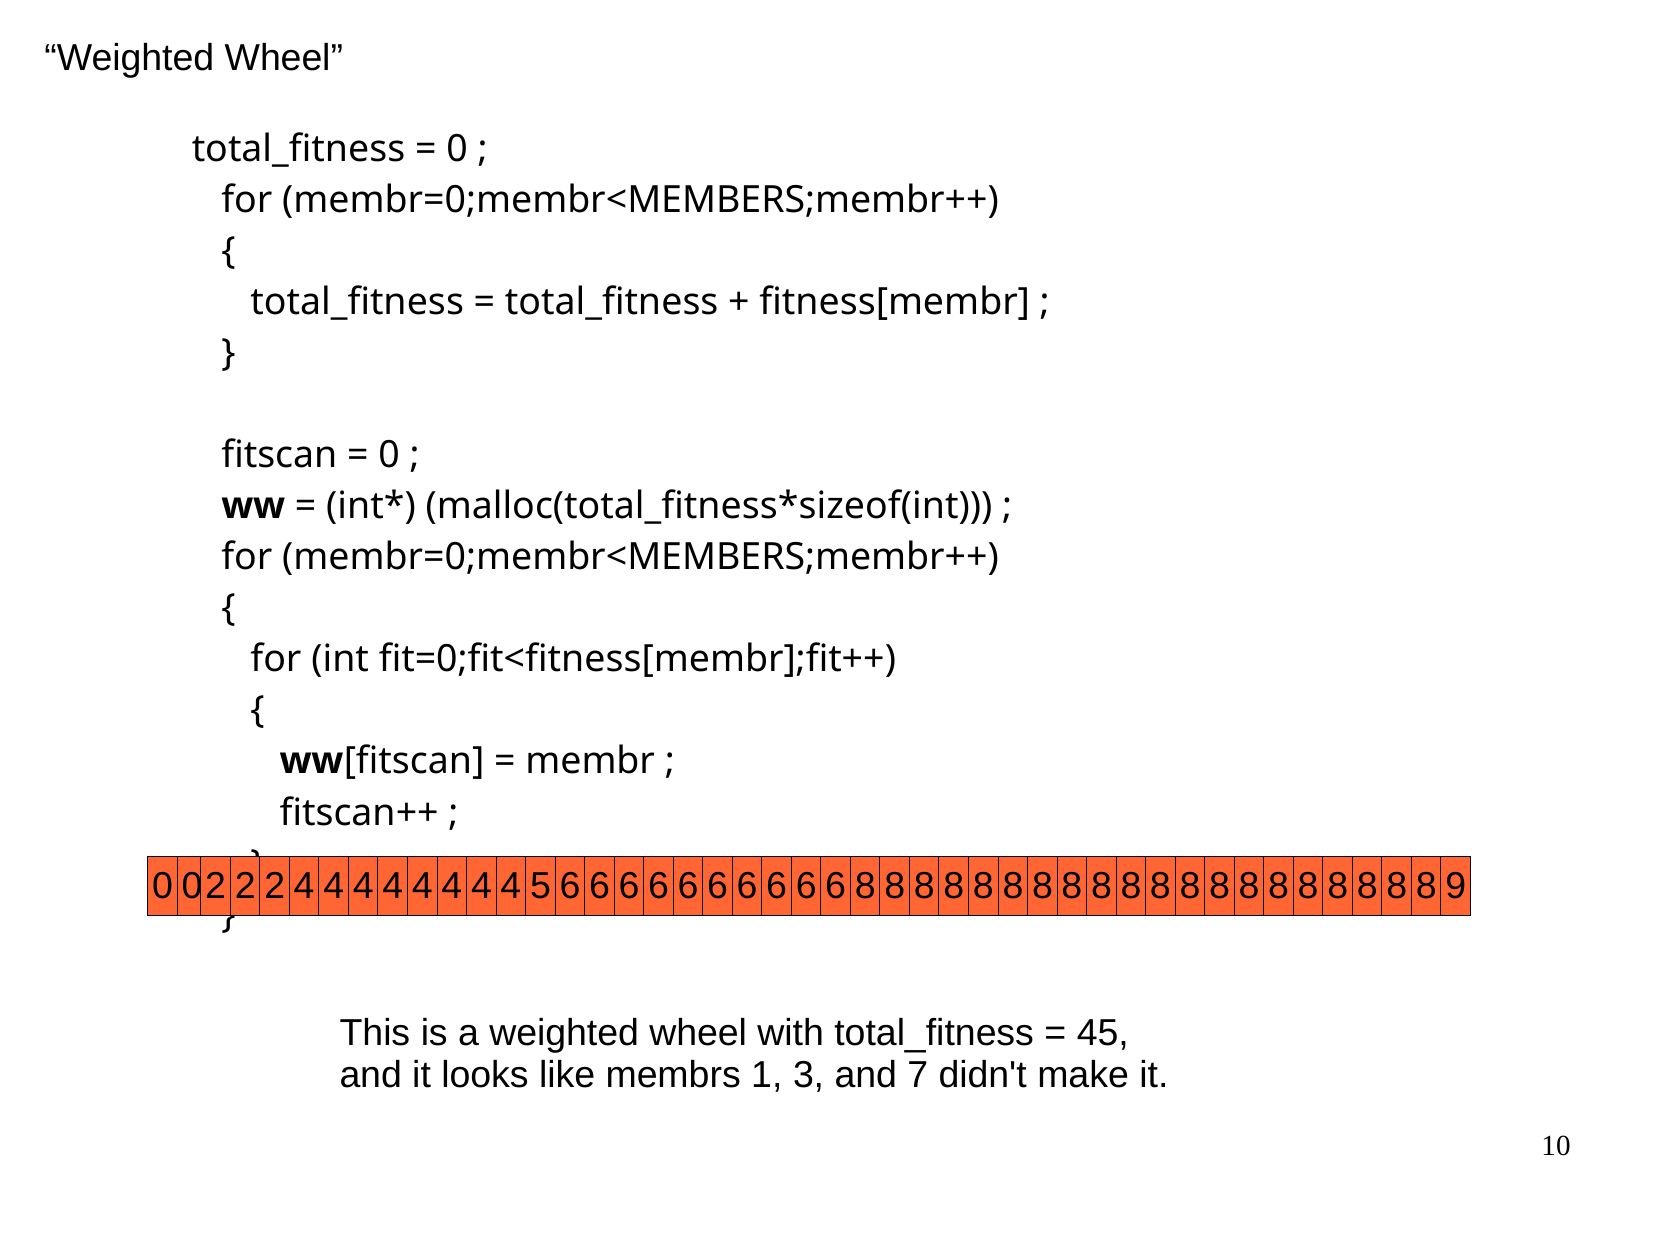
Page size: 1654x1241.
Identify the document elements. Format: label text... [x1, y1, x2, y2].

text_box 2 [259, 856, 289, 916]
text_box 6 [584, 856, 614, 916]
text_box 9 [1440, 856, 1471, 916]
text_box 8 [850, 856, 879, 916]
text_box 6 [673, 856, 702, 916]
text_box 2 [200, 856, 230, 916]
text_box 6 [702, 856, 732, 916]
text_box 6 [761, 856, 791, 916]
text_box 6 [555, 856, 584, 916]
text_box 8 [1322, 856, 1352, 916]
text_box 8 [1086, 856, 1116, 916]
text_box 8 [1263, 856, 1293, 916]
text_box 4 [496, 856, 525, 916]
text_box 8 [1381, 856, 1411, 916]
text_box 0 [186, 875, 197, 896]
text_box 8 [968, 856, 998, 916]
text_box 8 [1057, 856, 1086, 916]
text_box 8 [998, 856, 1027, 916]
text_box 8 [1027, 856, 1057, 916]
text_box 4 [437, 856, 466, 916]
text_box 8 [938, 856, 968, 916]
text_box 4 [318, 856, 348, 916]
text_box 8 [1352, 856, 1381, 916]
text_box 8 [1411, 856, 1440, 916]
text_box 6 [643, 856, 673, 916]
text_box 4 [289, 856, 318, 916]
text_box 4 [348, 856, 377, 916]
text_box 0 [147, 856, 177, 916]
text_box 8 [1175, 856, 1204, 916]
text_box 8 [879, 856, 909, 916]
text_box This is a weighted wheel with total_fitness = 45, and it looks like membrs 1, 3, and 7 didn't make it. [324, 1003, 1241, 1103]
text_box 6 [791, 856, 820, 916]
text_box 4 [407, 856, 437, 916]
text_box 8 [1293, 856, 1322, 916]
text_box 4 [466, 856, 496, 916]
text_box 8 [909, 856, 938, 916]
text_box 6 [820, 856, 850, 916]
text_box 6 [732, 856, 761, 916]
text_box 8 [1204, 856, 1234, 916]
text_box “Weighted Wheel” [29, 29, 358, 87]
text_box 5 [525, 856, 555, 916]
text_box 8 [1234, 856, 1263, 916]
text_box 0 [177, 856, 200, 916]
text_box 8 [1116, 856, 1145, 916]
text_box total_fitness = 0 ; for (membr=0;membr<MEMBERS;membr++) { total_fitness = total_fitness + fitness[membr] ; } fitscan = 0 ; ww = (int*) (malloc(total_fitness*sizeof(int))) ; for (membr=0;membr<MEMBERS;membr++) { for (int fit=0;fit<fitness[membr];fit++) { ww[fitscan] = membr ; fitscan++ ; } } [177, 114, 1536, 829]
text_box 2 [230, 856, 259, 916]
text_box 8 [1145, 856, 1175, 916]
text_box 6 [614, 856, 643, 916]
text_box 4 [377, 856, 407, 916]
